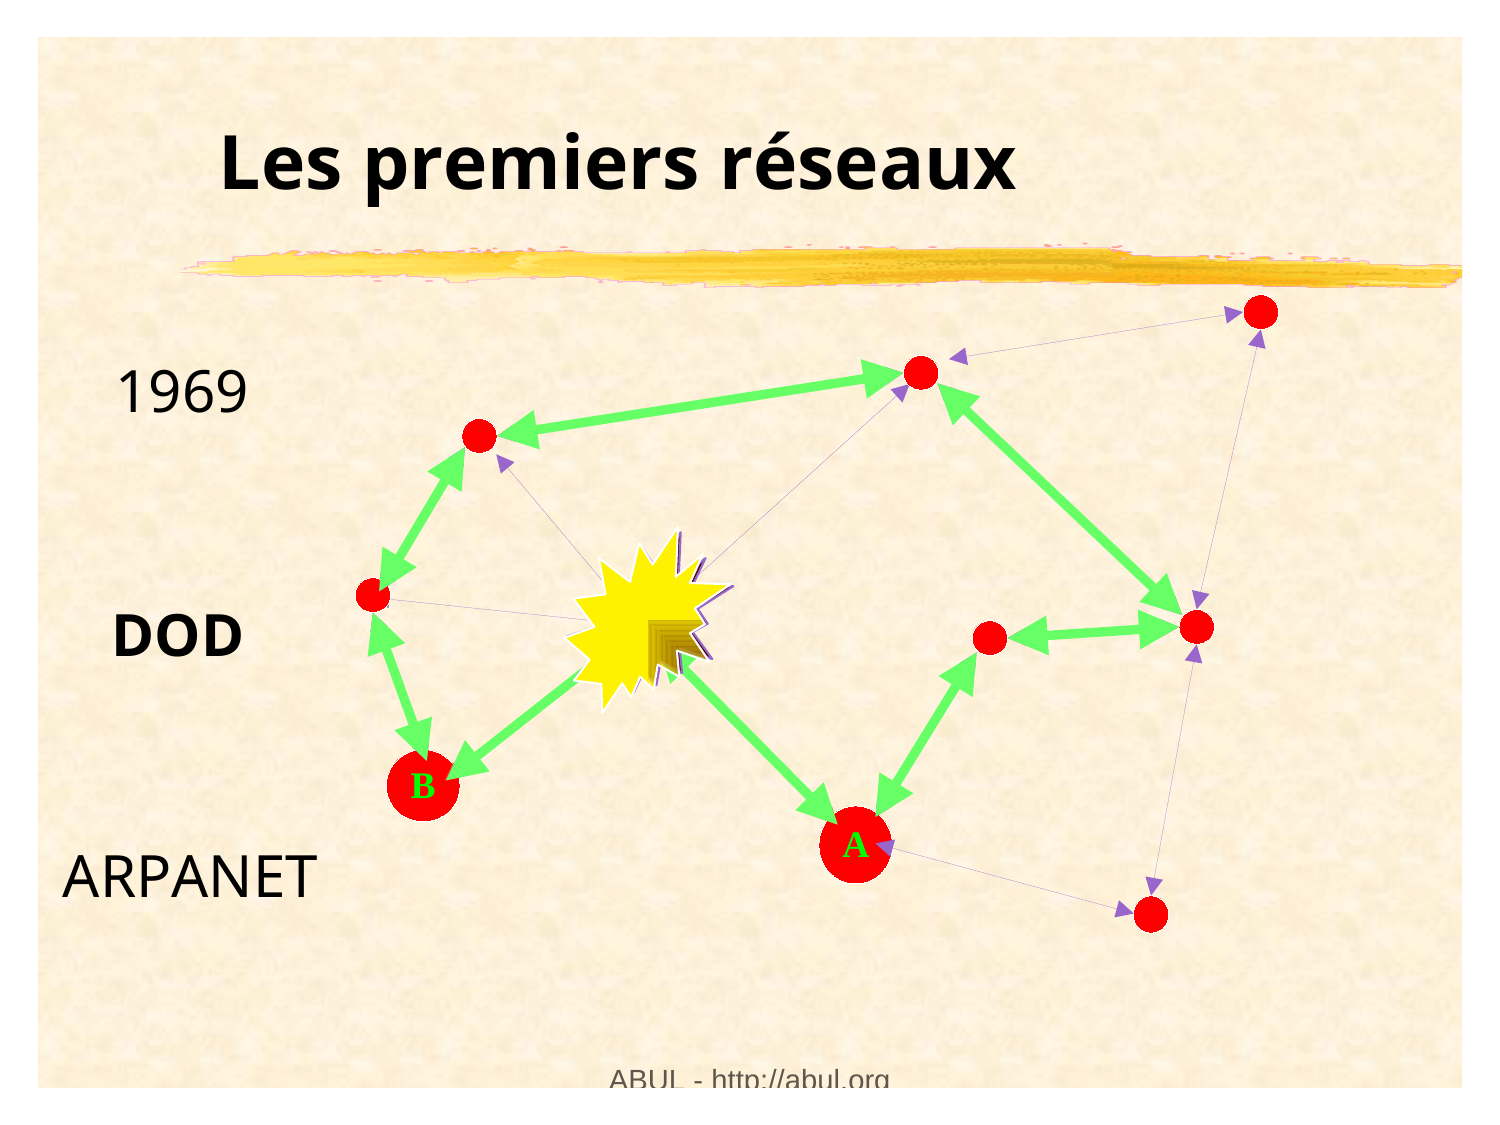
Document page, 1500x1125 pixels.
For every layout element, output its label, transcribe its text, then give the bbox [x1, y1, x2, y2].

text_box [355, 577, 391, 613]
picture [748, 1076, 755, 1088]
text_box [461, 418, 498, 454]
picture [37, 37, 1463, 1088]
picture [788, 1082, 795, 1088]
text_box [972, 620, 1008, 656]
picture [732, 1076, 737, 1088]
text_box [1133, 895, 1169, 934]
text_box A [818, 805, 893, 884]
picture [716, 1076, 723, 1088]
text_box [1243, 294, 1279, 330]
picture [614, 1073, 621, 1082]
picture [806, 1076, 813, 1088]
picture [878, 1076, 886, 1088]
text_box [1179, 609, 1215, 645]
picture [852, 1076, 860, 1088]
picture [633, 1072, 642, 1078]
text_box 1969 [100, 342, 294, 426]
picture [612, 1084, 624, 1088]
text_box [903, 355, 939, 391]
text_box [564, 526, 734, 714]
text_box DOD [97, 586, 286, 670]
picture [633, 1081, 643, 1088]
text_box B [386, 749, 461, 822]
text_box ARPANET [48, 827, 369, 912]
title Les premiers réseaux [203, 72, 1427, 248]
